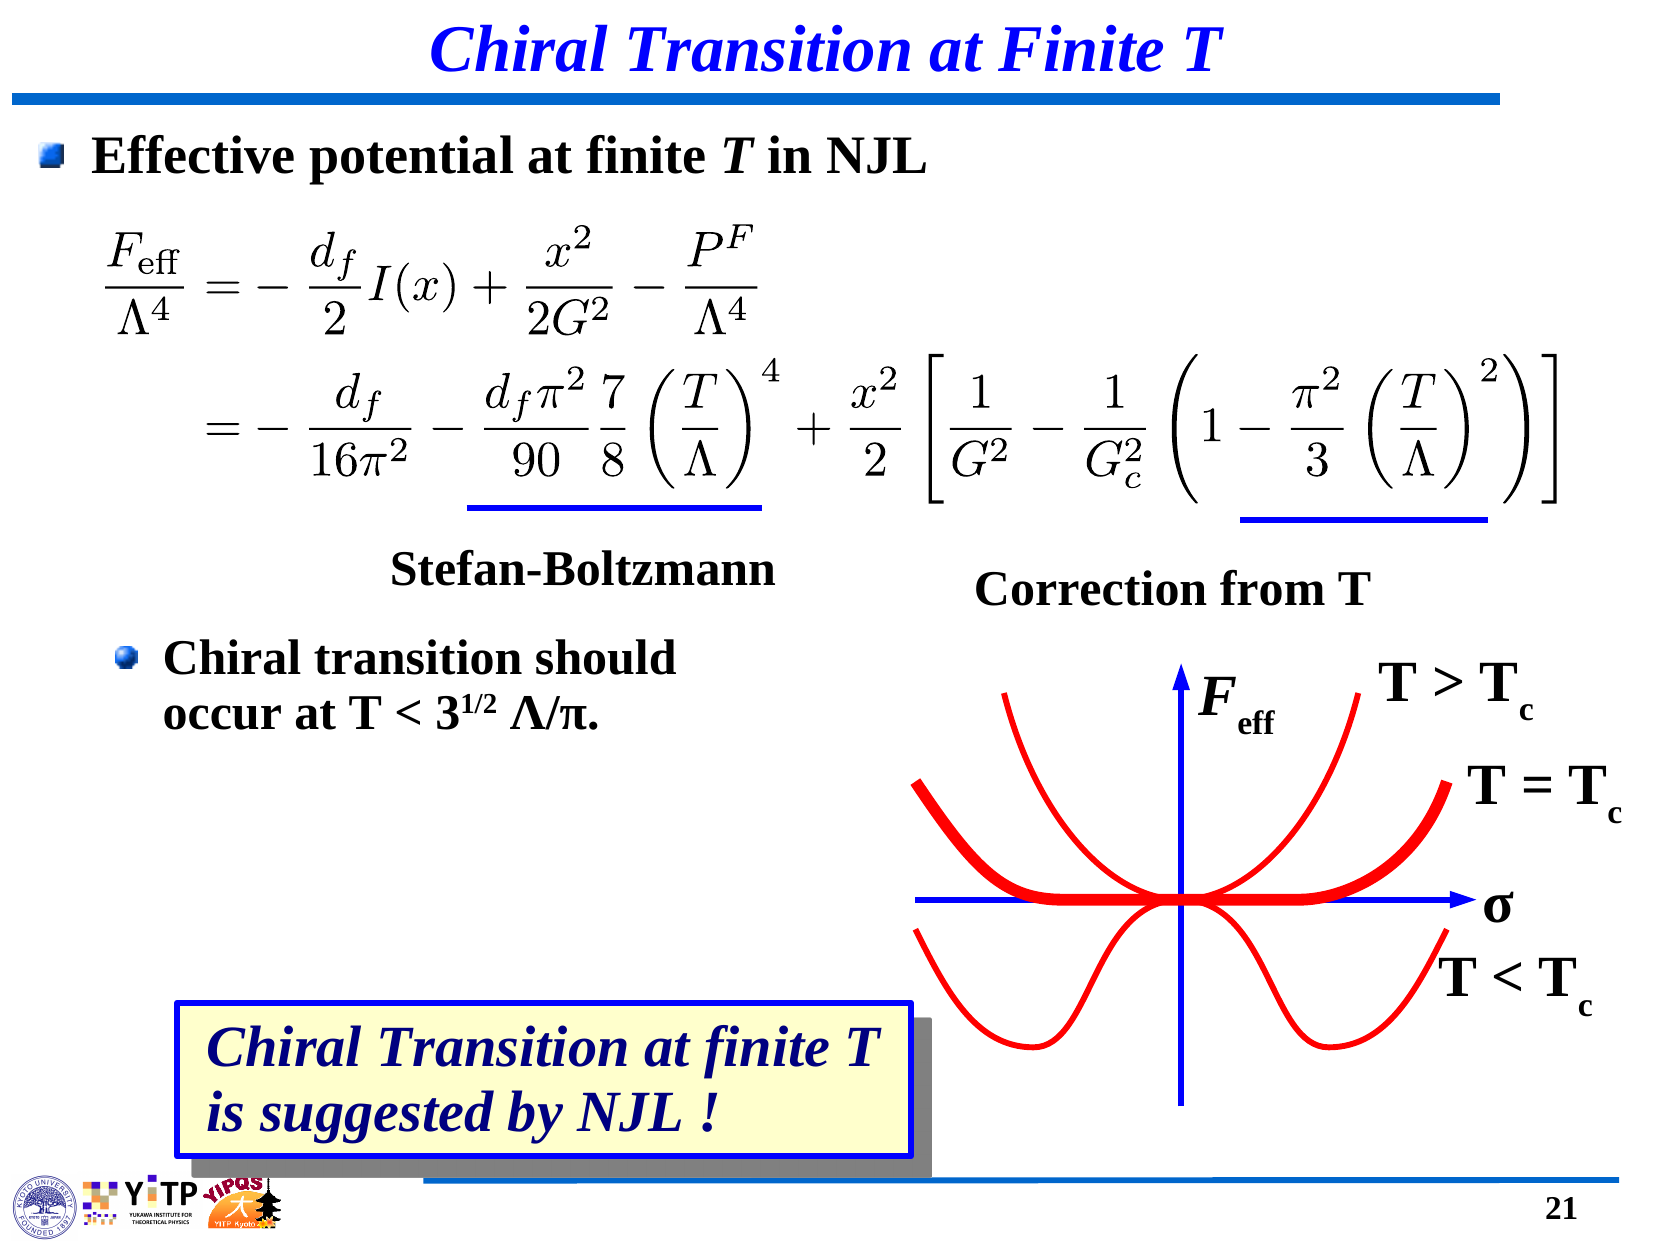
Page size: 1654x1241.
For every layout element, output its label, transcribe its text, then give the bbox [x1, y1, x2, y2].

list Effective potential at finite T in NJL Chiral transition should occur at T < 31/2 Λ/π. [20, 124, 1621, 1137]
text_box σ [1482, 870, 1512, 936]
text_box Chiral Transition at finite T is suggested by NJL ! [177, 1002, 911, 1157]
text_box Correction from T [973, 561, 1405, 623]
text_box T = Tc [1467, 752, 1623, 831]
text_box T > Tc [1379, 649, 1534, 729]
picture [11, 1171, 281, 1241]
text_box T < Tc [1438, 944, 1593, 1024]
text_box Stefan-Boltzmann [389, 541, 810, 603]
text_box [105, 224, 1571, 504]
title Chiral Transition at Finite T [0, 0, 1654, 99]
text_box Feff [1198, 663, 1275, 743]
